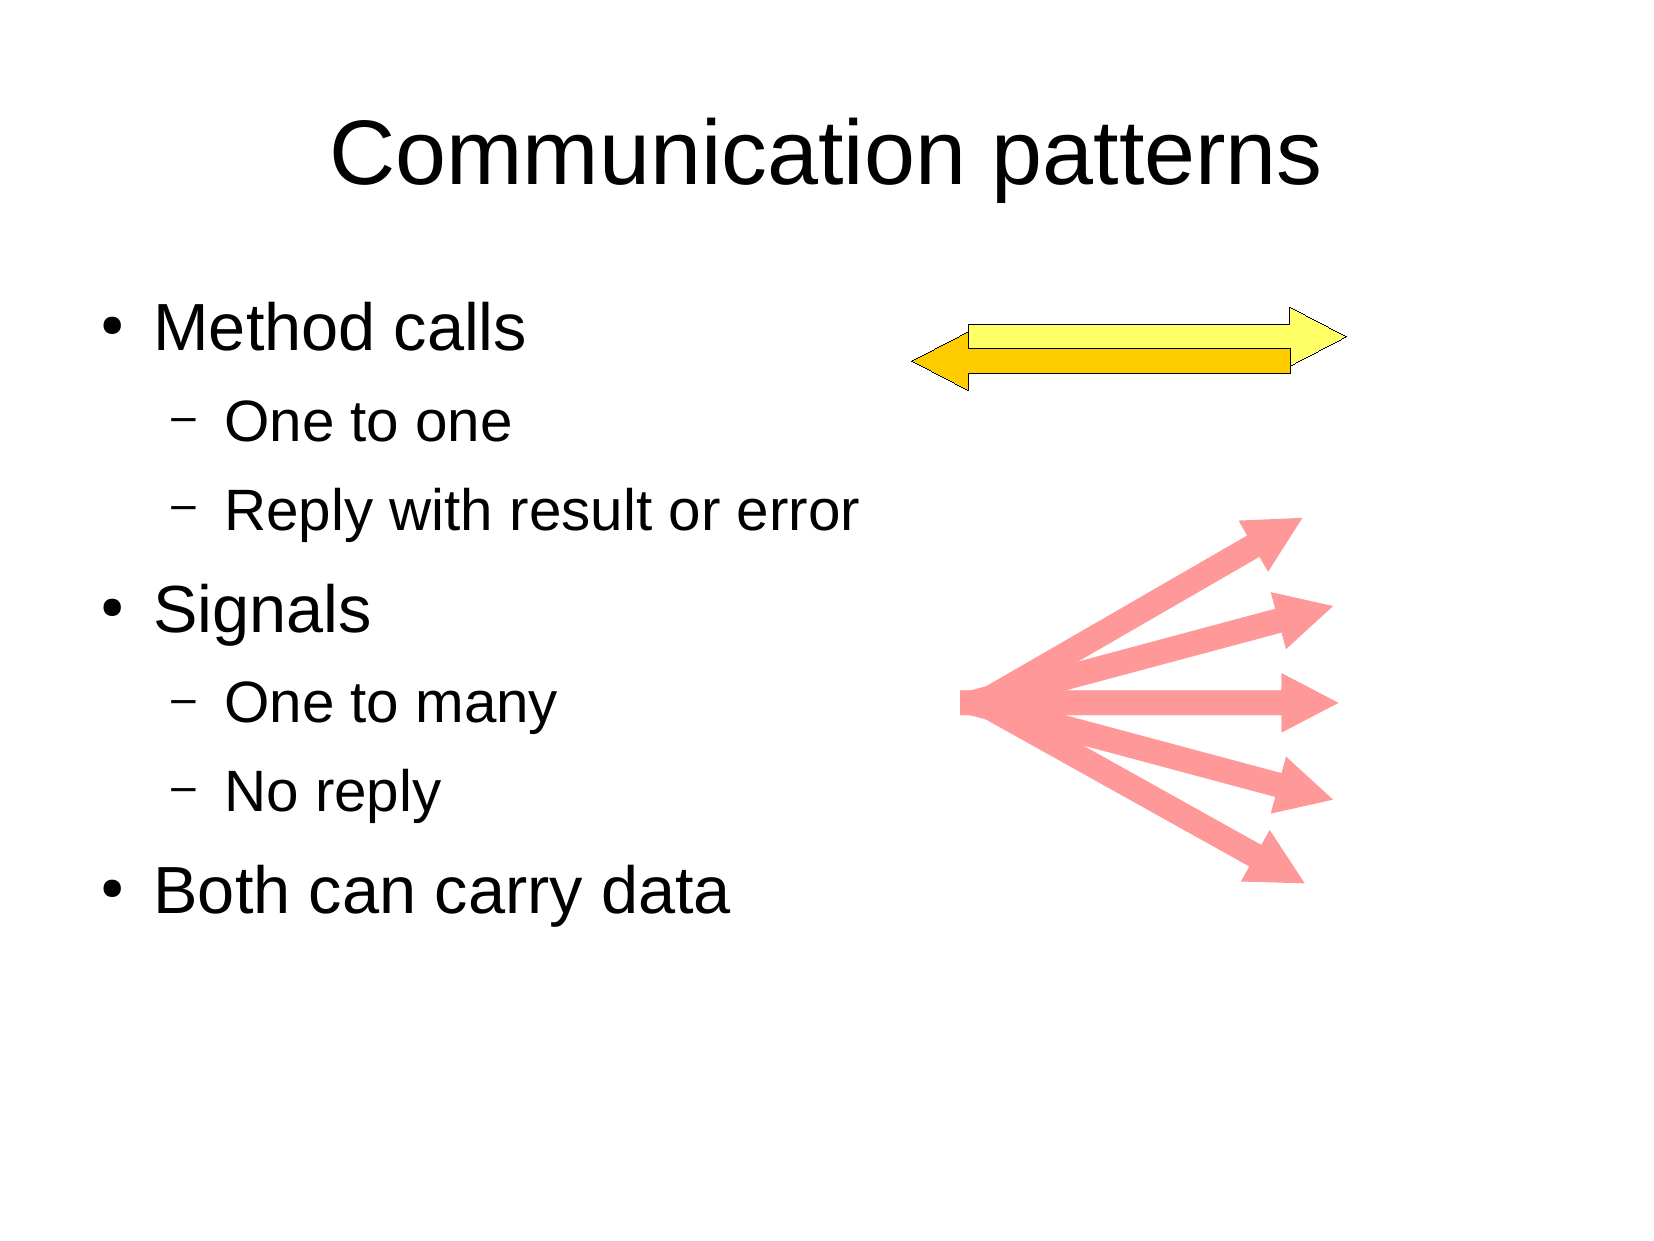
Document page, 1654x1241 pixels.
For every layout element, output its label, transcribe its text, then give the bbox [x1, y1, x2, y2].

title Communication patterns [82, 49, 1571, 257]
text_box [911, 307, 1347, 391]
list Method calls One to one Reply with result or error Signals One to many No reply Both can carry data [82, 290, 1571, 1010]
text_box [960, 517, 1339, 884]
